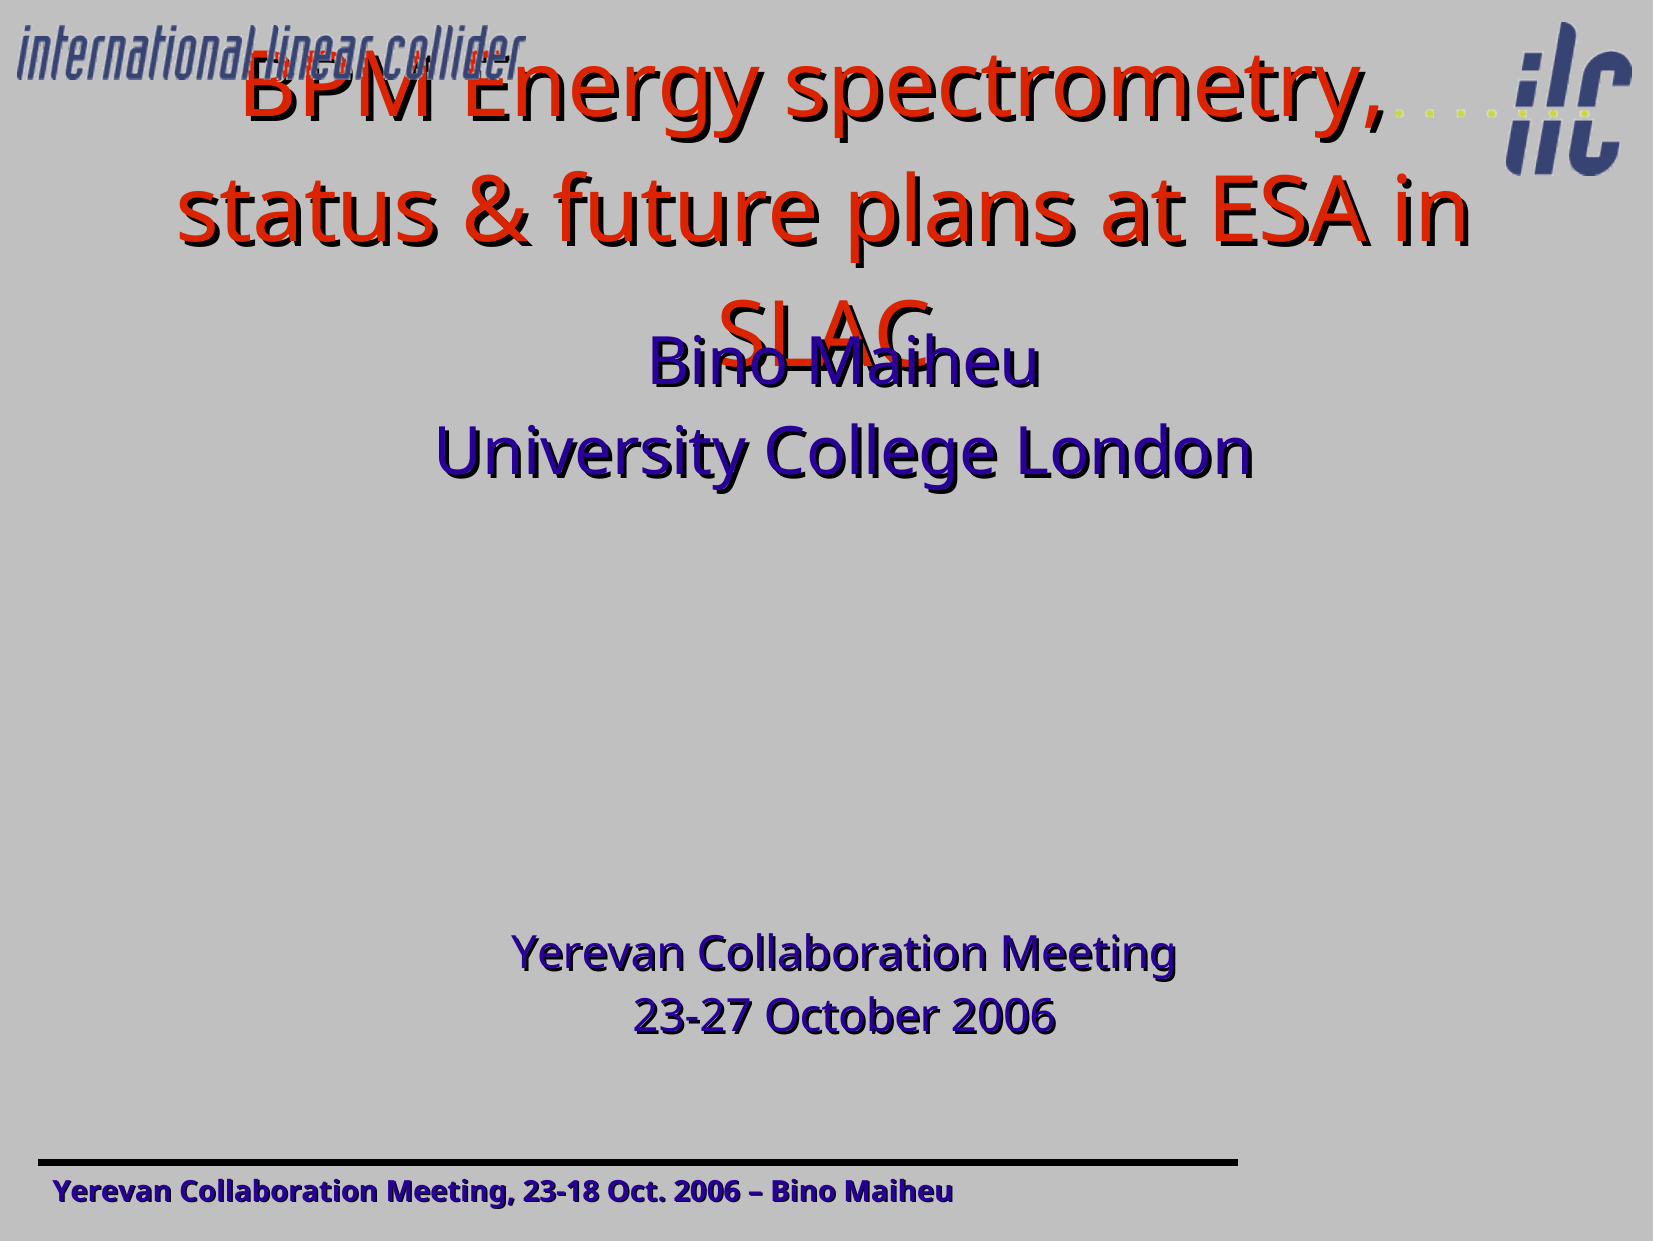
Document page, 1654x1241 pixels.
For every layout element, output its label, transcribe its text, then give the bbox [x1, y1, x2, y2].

text_box Yerevan Collaboration Meeting, 23-18 Oct. 2006 – Bino Maiheu [37, 1162, 996, 1213]
subtitle Bino Maiheu University College London Yerevan Collaboration Meeting 23-27 October 2006 [82, 359, 1571, 1090]
picture [1396, 22, 1632, 176]
title BPM Energy spectrometry, status & future plans at ESA in SLAC [80, 94, 1569, 317]
picture [17, 25, 526, 80]
